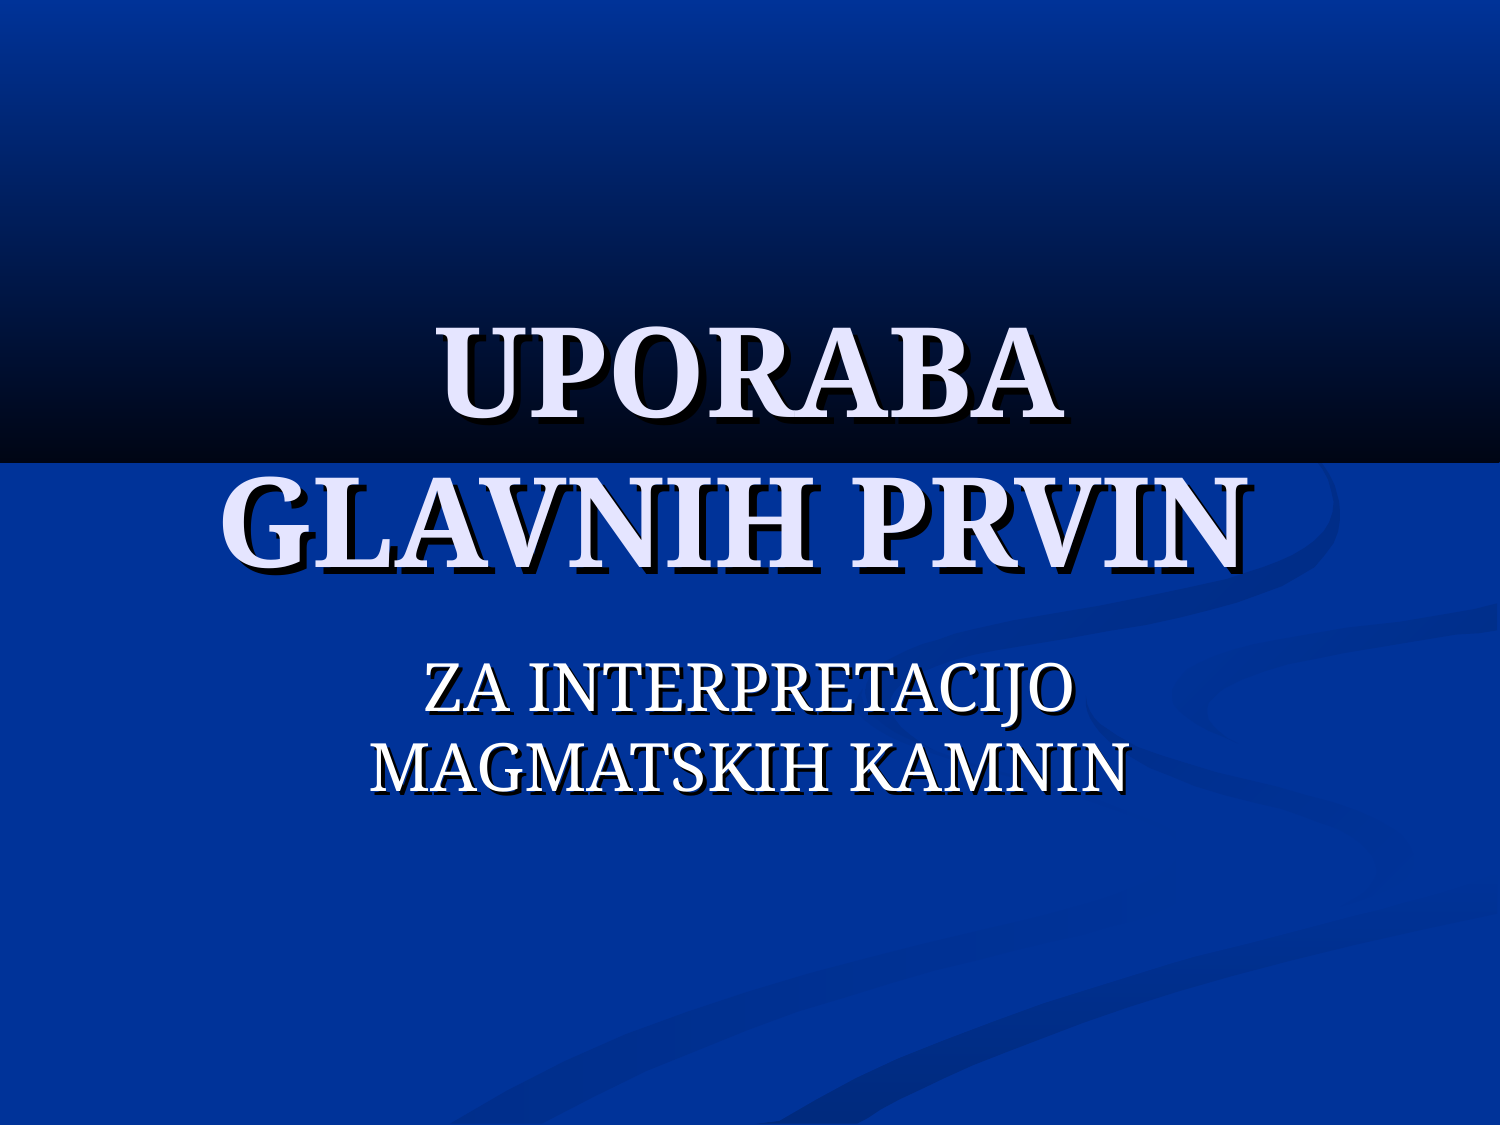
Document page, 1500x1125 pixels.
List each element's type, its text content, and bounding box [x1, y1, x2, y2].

title UPORABA GLAVNIH PRVIN [112, 284, 1388, 601]
text_box ZA INTERPRETACIJO MAGMATSKIH KAMNIN [225, 637, 1276, 926]
